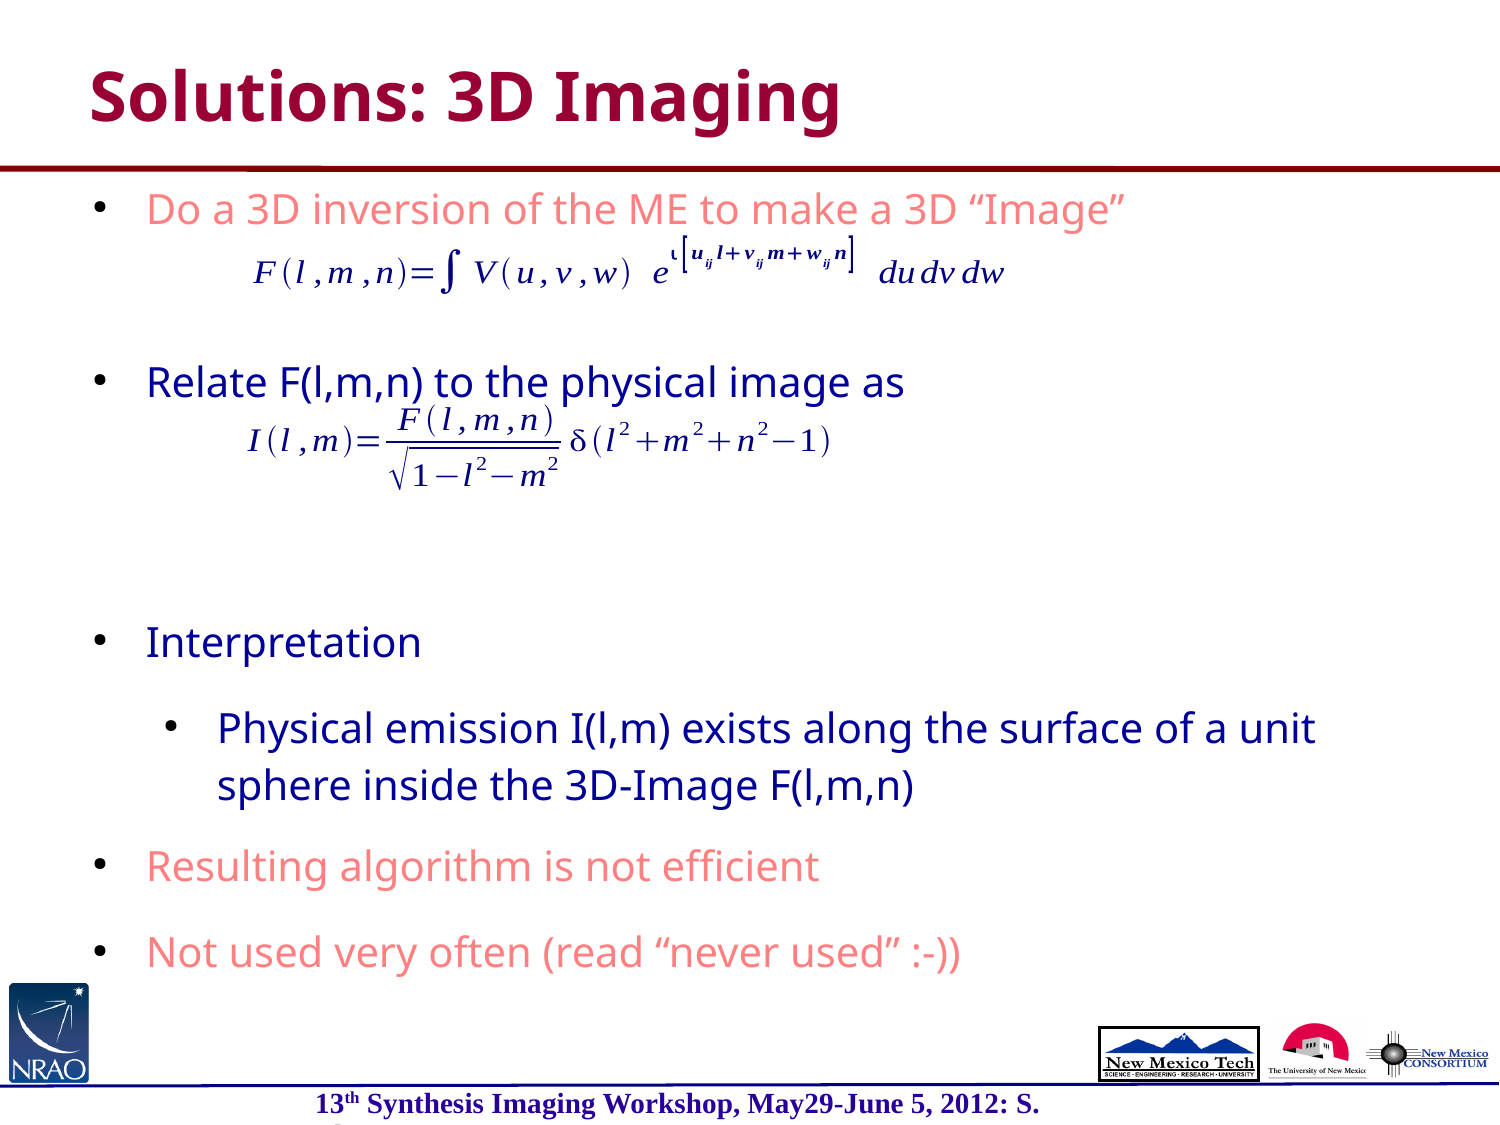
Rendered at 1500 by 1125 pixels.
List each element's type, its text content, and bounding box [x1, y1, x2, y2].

picture [1101, 1029, 1257, 1079]
picture [0, 0, 1500, 166]
title Solutions: 3D Imaging [75, 33, 1426, 157]
chart [241, 234, 1012, 298]
list Do a 3D inversion of the ME to make a 3D “Image” Relate F(l,m,n) to the physical image as Interpretation Physical emission I(l,m) exists along the surface of a unit sphere inside the 3D-Image F(l,m,n) Resulting algorithm is not efficient Not used very often (read “never used” :-)) [75, 179, 1426, 976]
chart [236, 393, 841, 497]
picture [0, 172, 1500, 1125]
